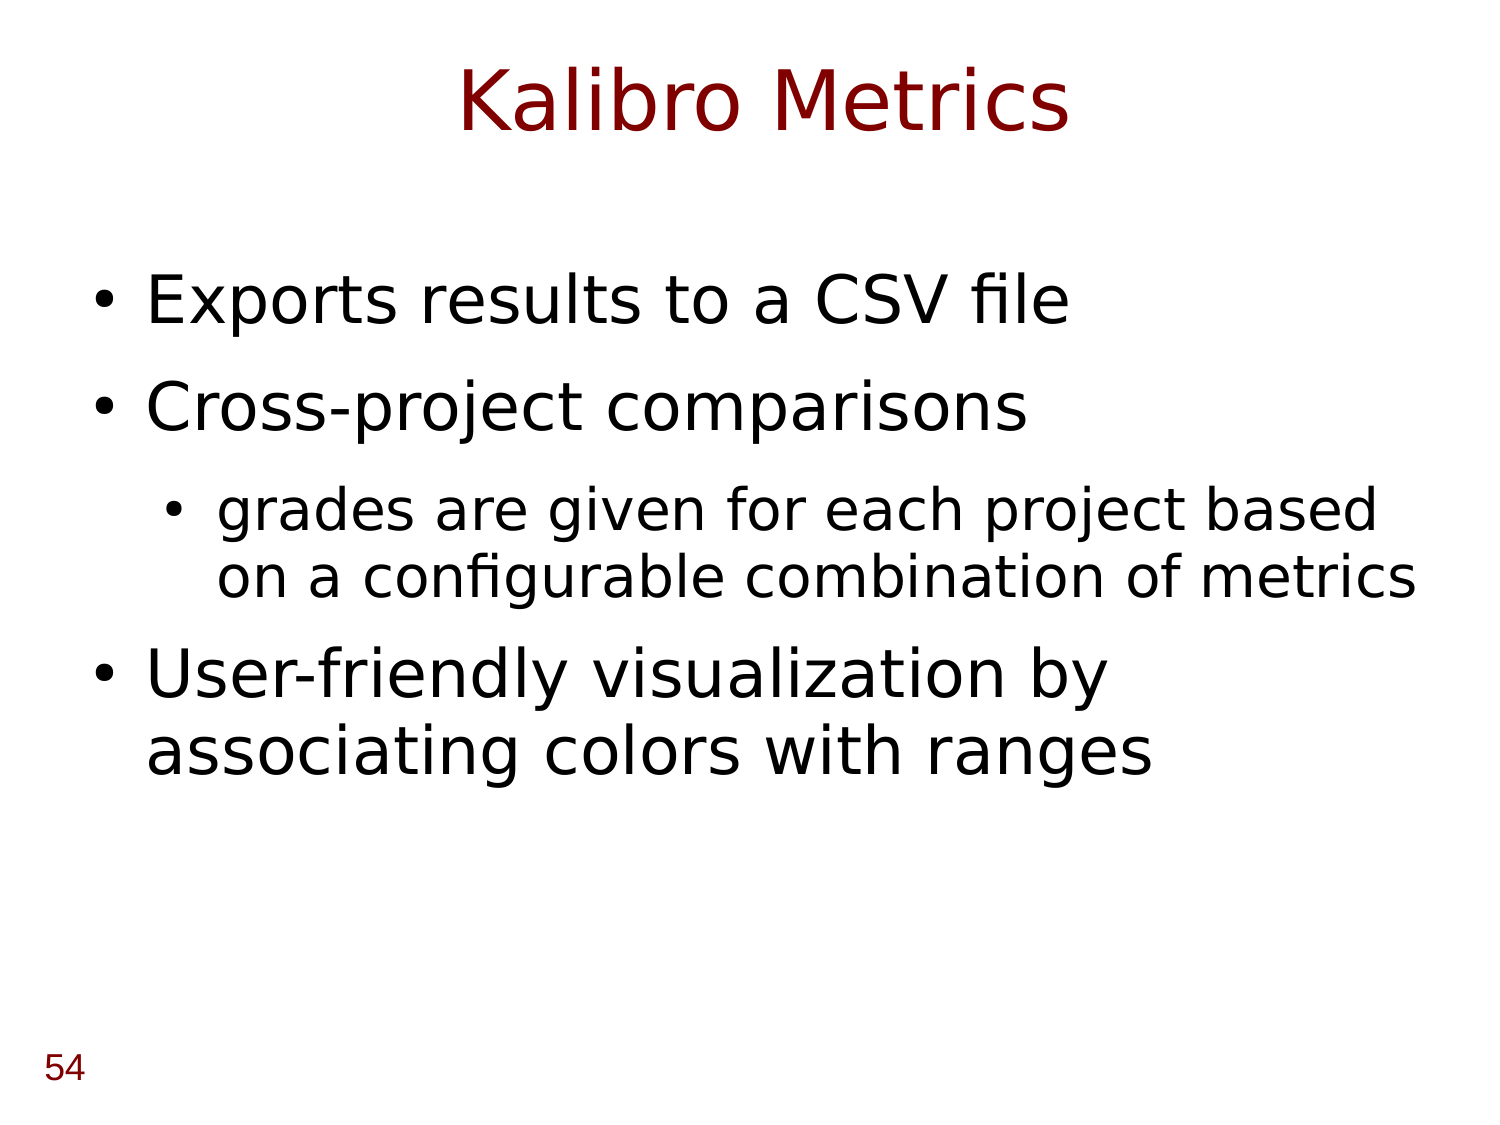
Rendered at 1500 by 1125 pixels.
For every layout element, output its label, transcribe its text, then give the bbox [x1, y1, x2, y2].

title Kalibro Metrics [70, 34, 1459, 170]
list Exports results to a CSV file Cross-project comparisons grades are given for each project based on a configurable combination of metrics User-friendly visualization by associating colors with ranges [75, 261, 1447, 1004]
